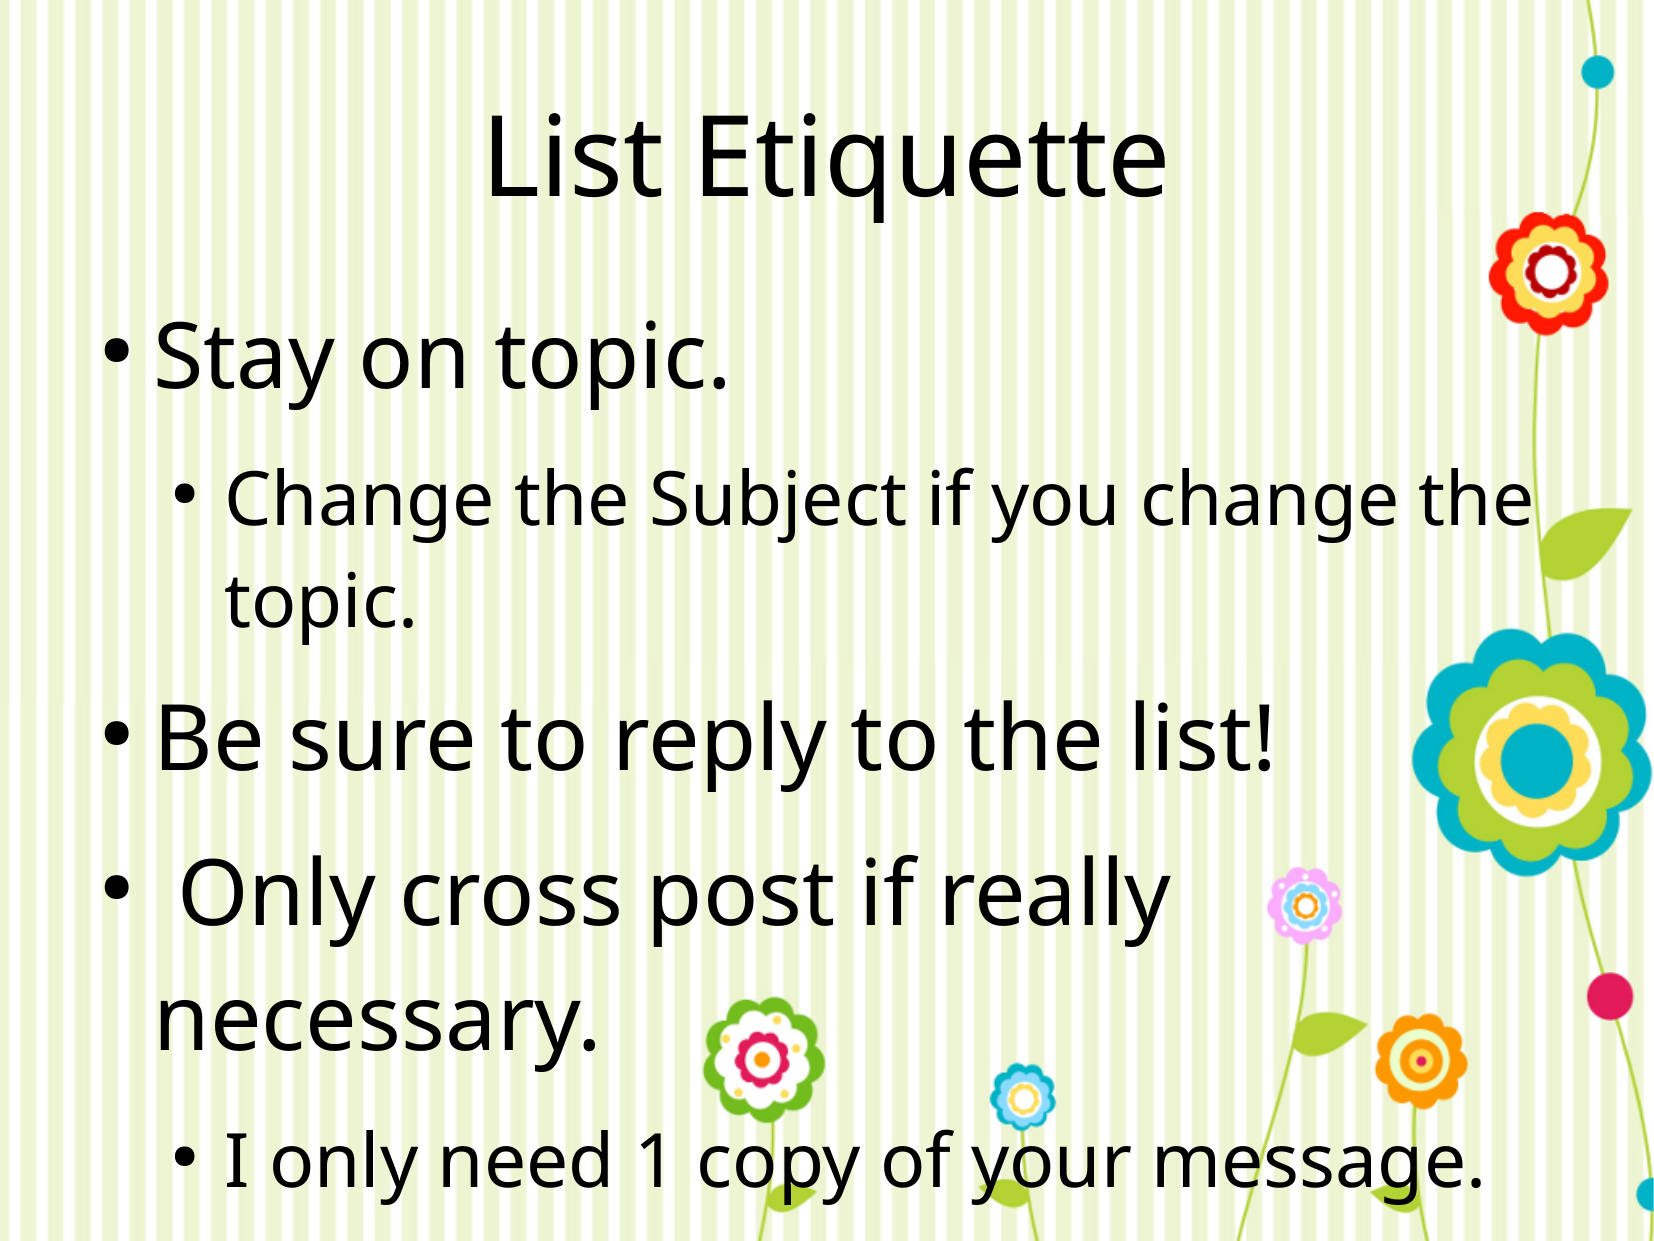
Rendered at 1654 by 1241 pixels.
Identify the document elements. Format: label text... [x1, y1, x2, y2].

list Stay on topic. Change the Subject if you change the topic. Be sure to reply to the list! Only cross post if really necessary. I only need 1 copy of your message. [82, 290, 1571, 1186]
title List Etiquette [82, 56, 1571, 250]
picture [0, 0, 1654, 1241]
